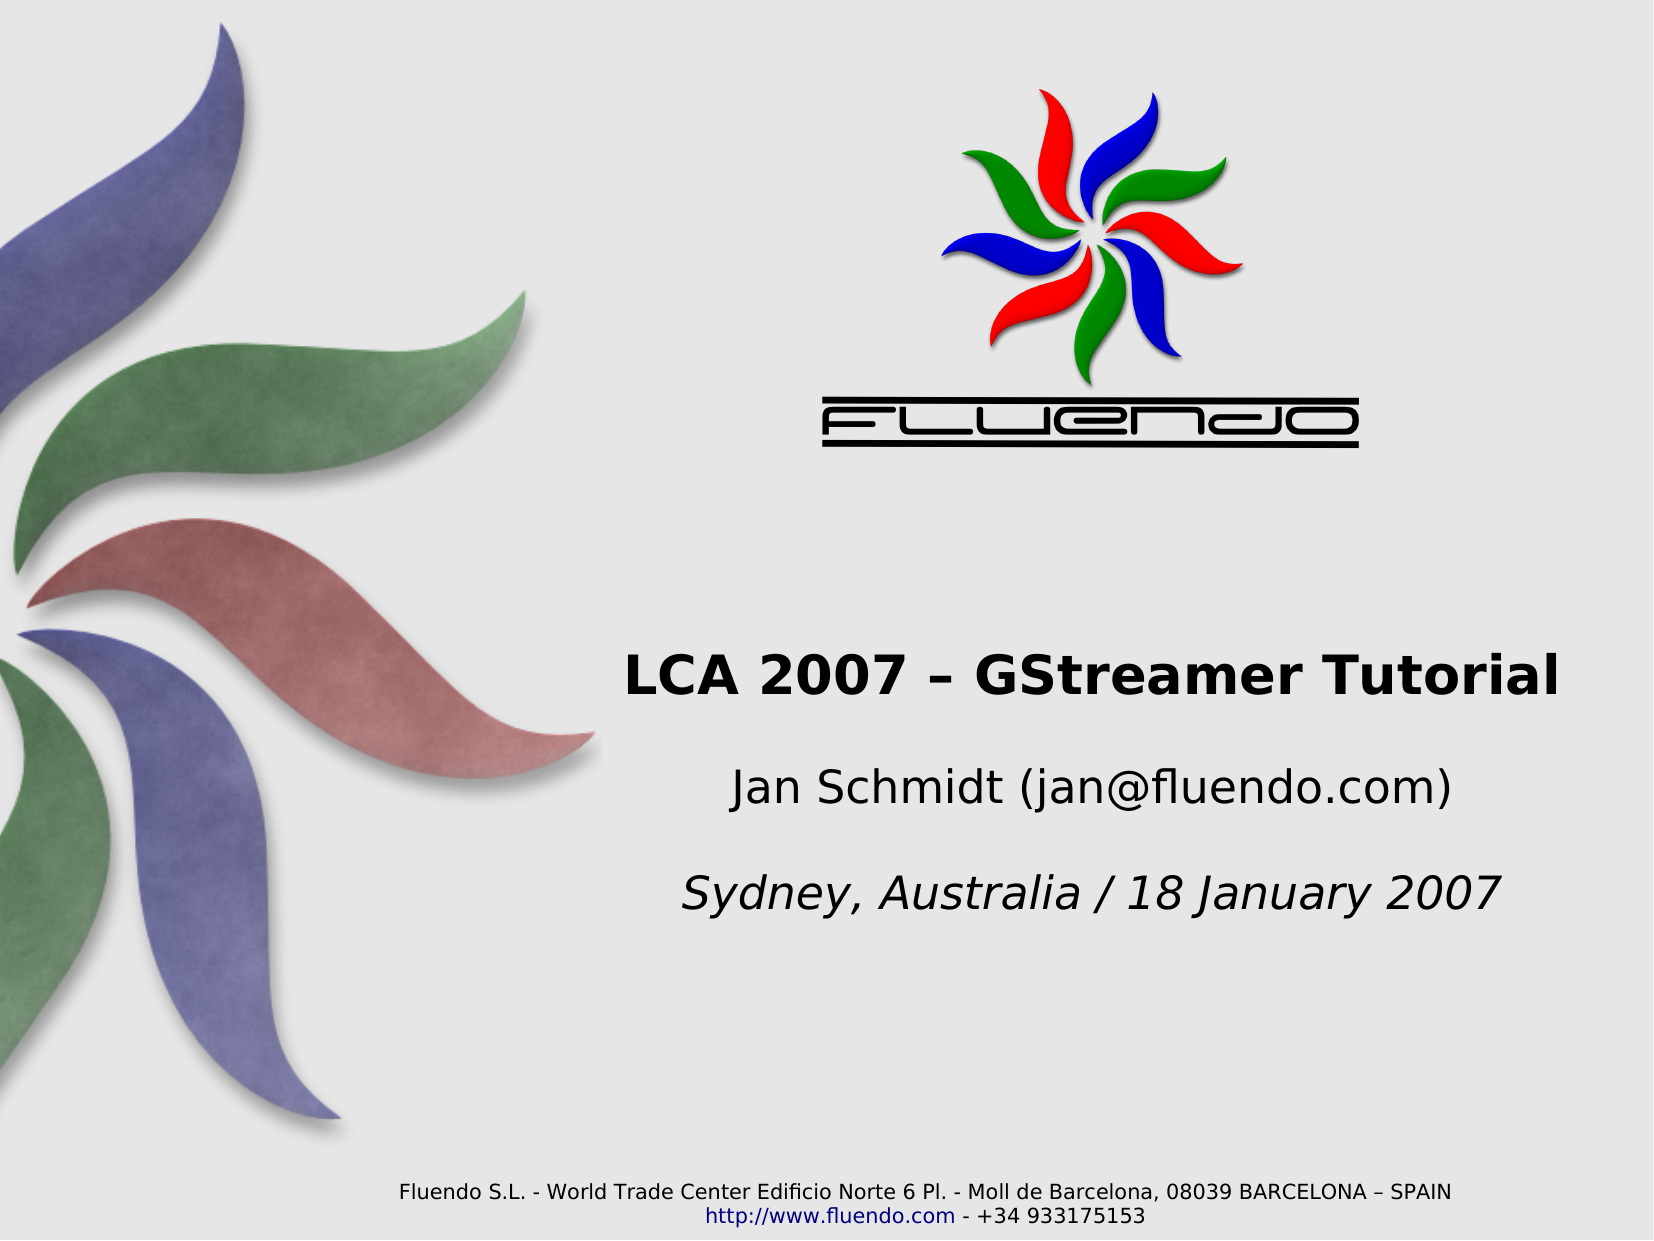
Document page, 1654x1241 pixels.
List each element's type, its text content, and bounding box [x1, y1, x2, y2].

picture [785, 84, 1401, 466]
text_box LCA 2007 – GStreamer Tutorial Jan Schmidt (jan@fluendo.com) Sydney, Australia / 18 January 2007 [590, 531, 1595, 1034]
picture [0, 1, 602, 1241]
picture [597, 1189, 602, 1198]
